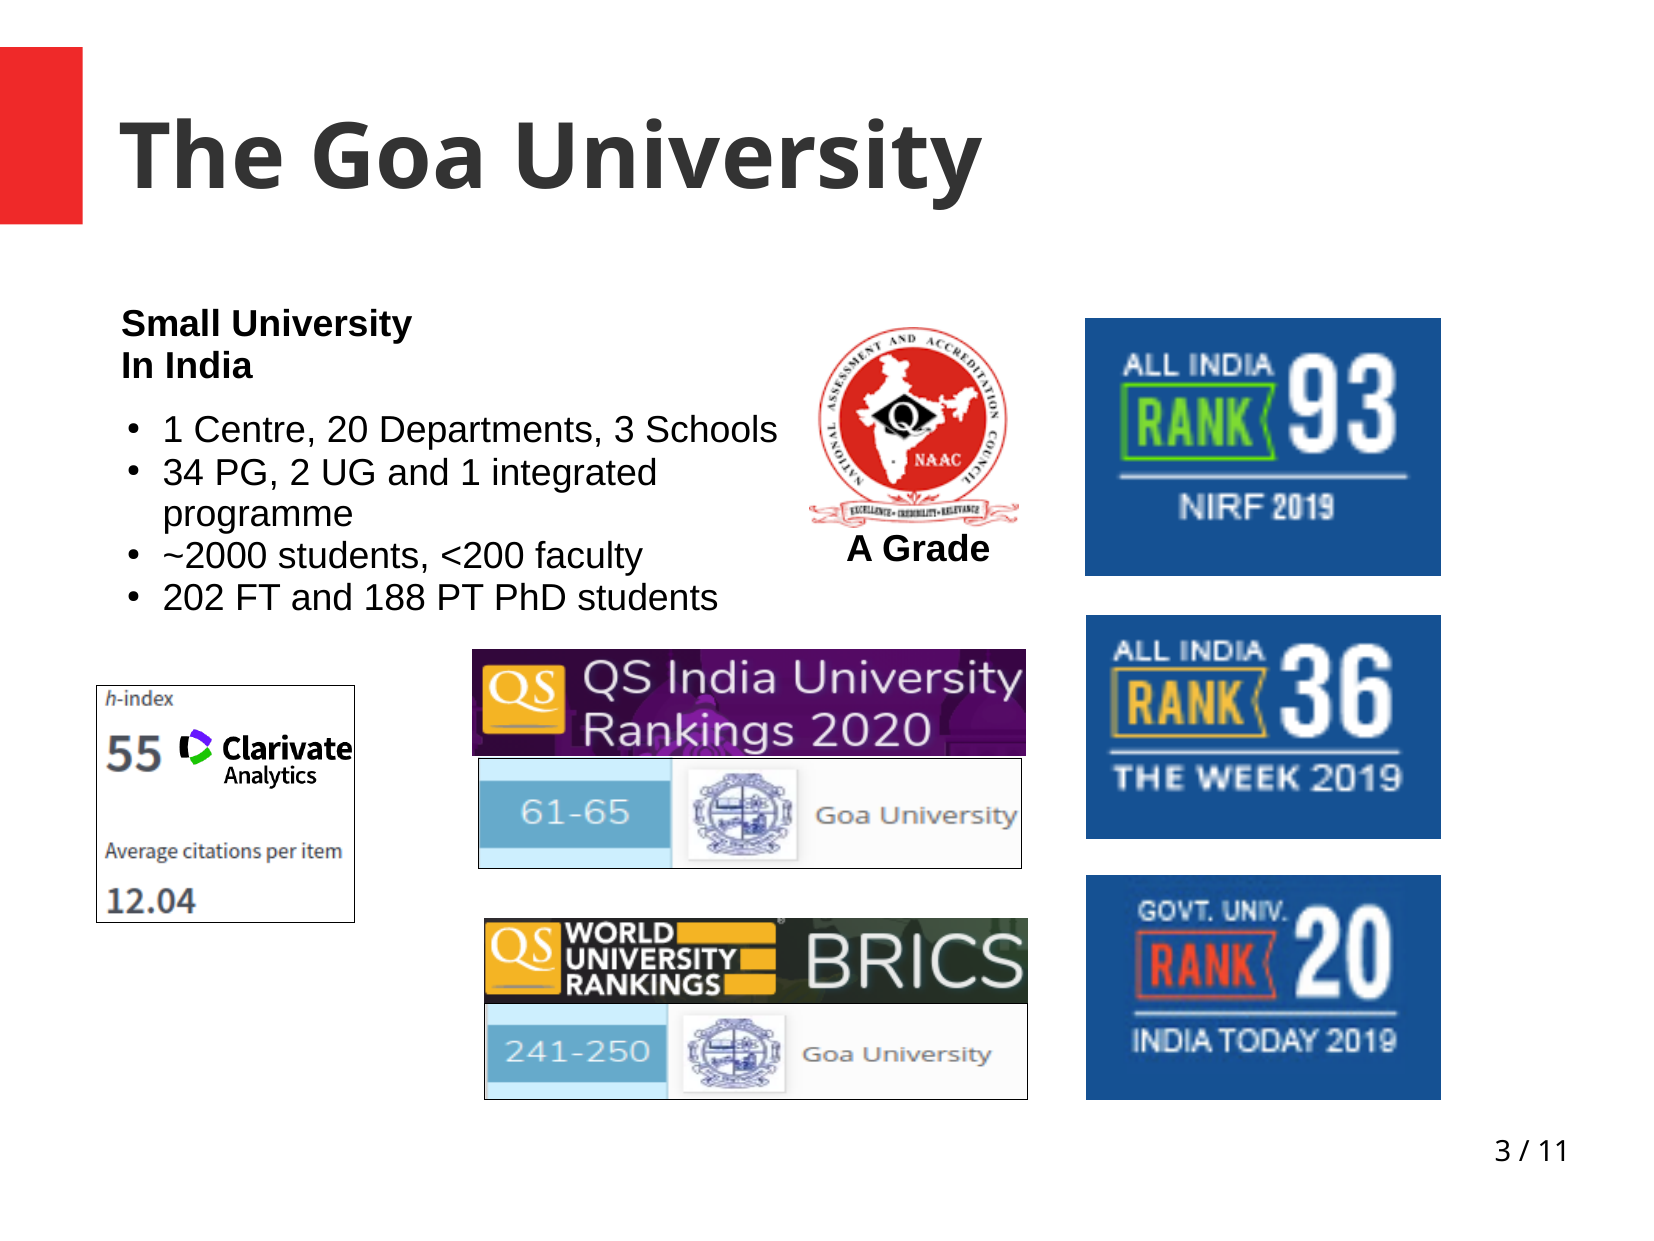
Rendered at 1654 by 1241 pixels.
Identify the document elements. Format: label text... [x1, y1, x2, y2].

text_box 1 Centre, 20 Departments, 3 Schools 34 PG, 2 UG and 1 integrated programme ~2000 students, <200 faculty 202 FT and 188 PT PhD students [112, 401, 810, 627]
text_box A Grade [810, 519, 1028, 579]
picture [809, 327, 1019, 519]
picture [472, 649, 1026, 756]
picture [478, 757, 1022, 869]
picture [1086, 615, 1441, 839]
picture [484, 918, 1028, 1100]
title The Goa University [118, 49, 1571, 257]
picture [1085, 318, 1441, 576]
picture [1086, 875, 1441, 1100]
text_box Small University In India [106, 295, 438, 395]
picture [96, 684, 370, 923]
